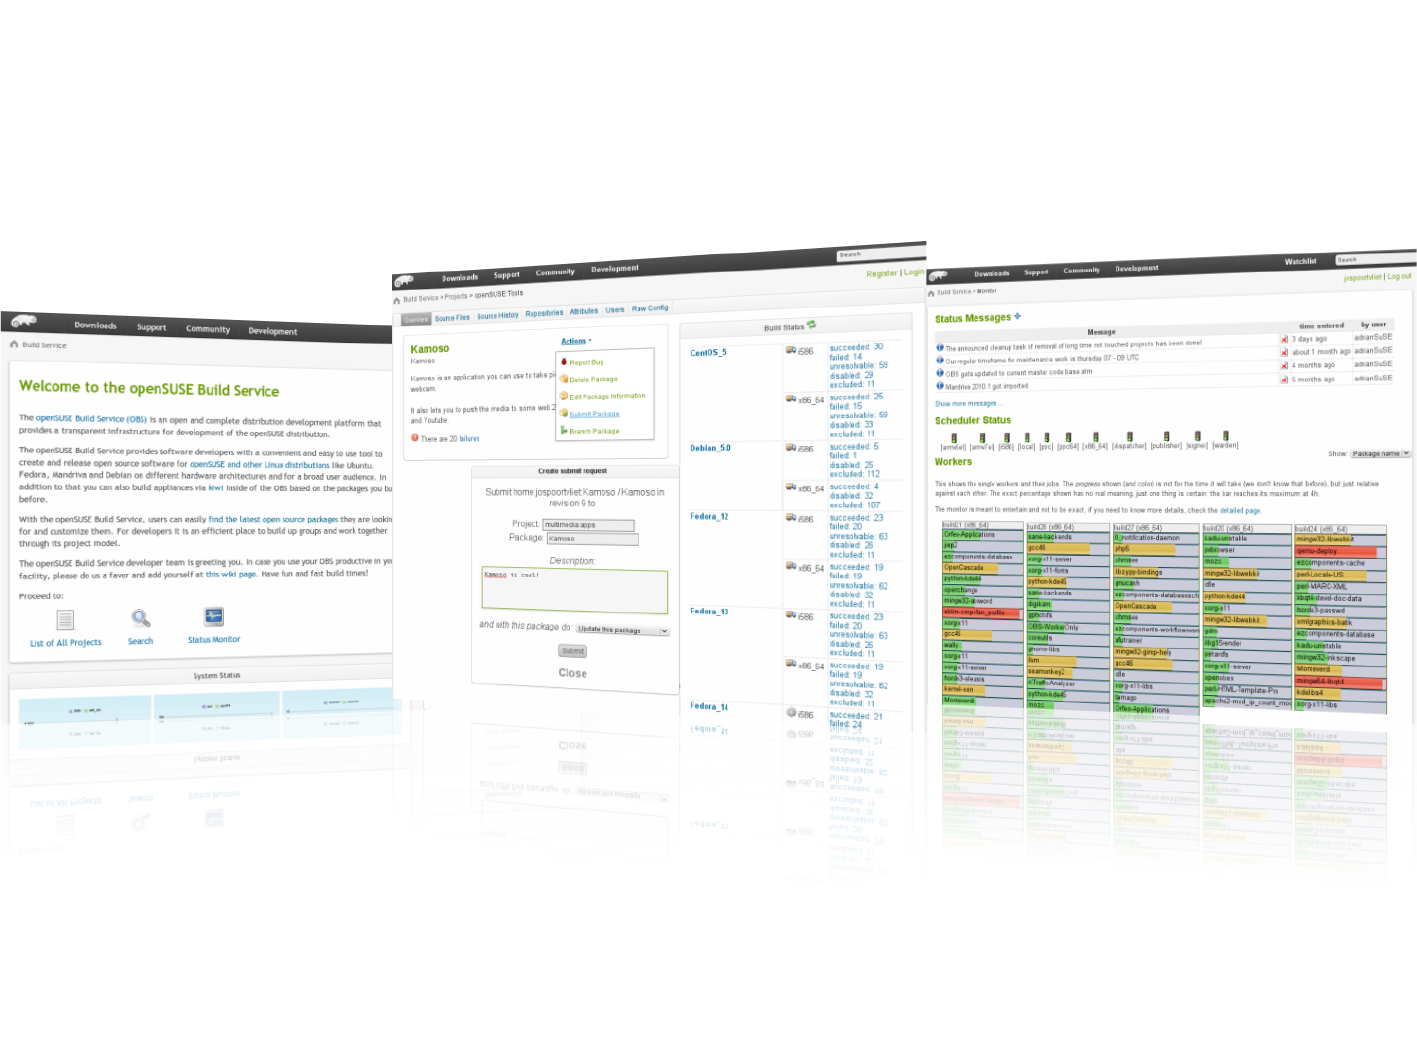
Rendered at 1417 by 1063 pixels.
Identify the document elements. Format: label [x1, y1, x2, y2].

picture [0, 236, 1417, 899]
